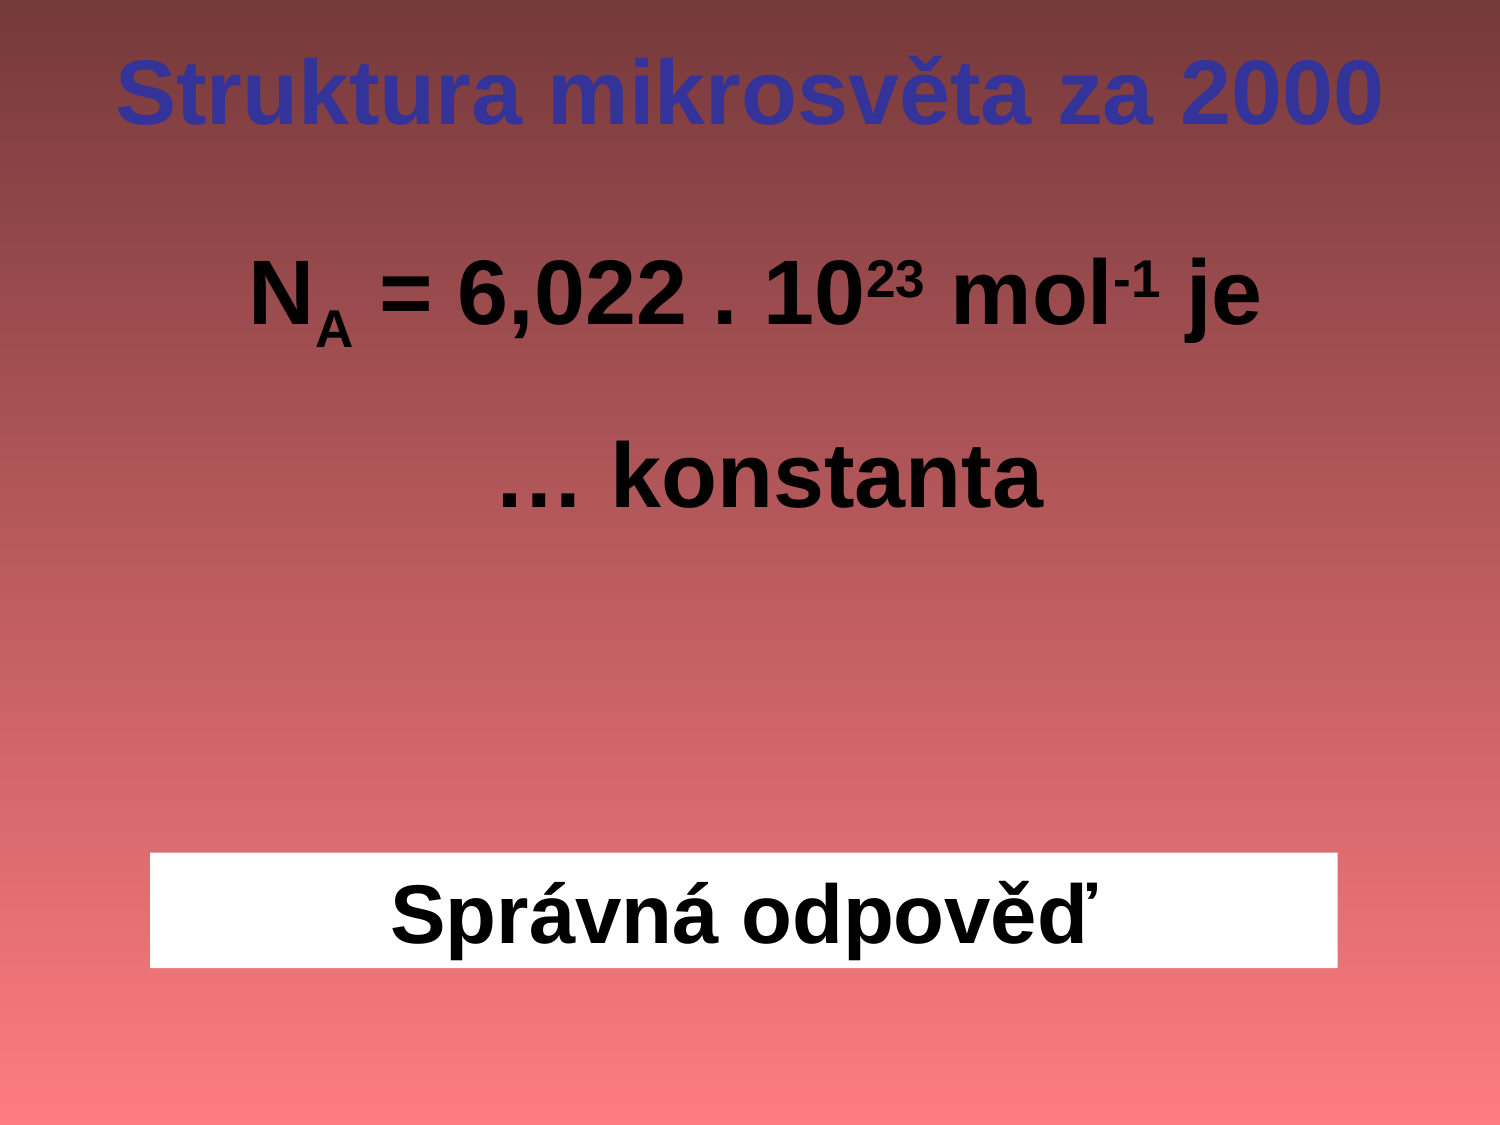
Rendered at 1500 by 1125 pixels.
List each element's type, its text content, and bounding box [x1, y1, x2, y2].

text_box NA = 6,022 . 1023 mol-1 je … konstanta [112, 225, 1426, 534]
text_box Správná odpověď [150, 852, 1338, 969]
text_box Struktura mikrosvěta za 2000 [0, 24, 1500, 151]
